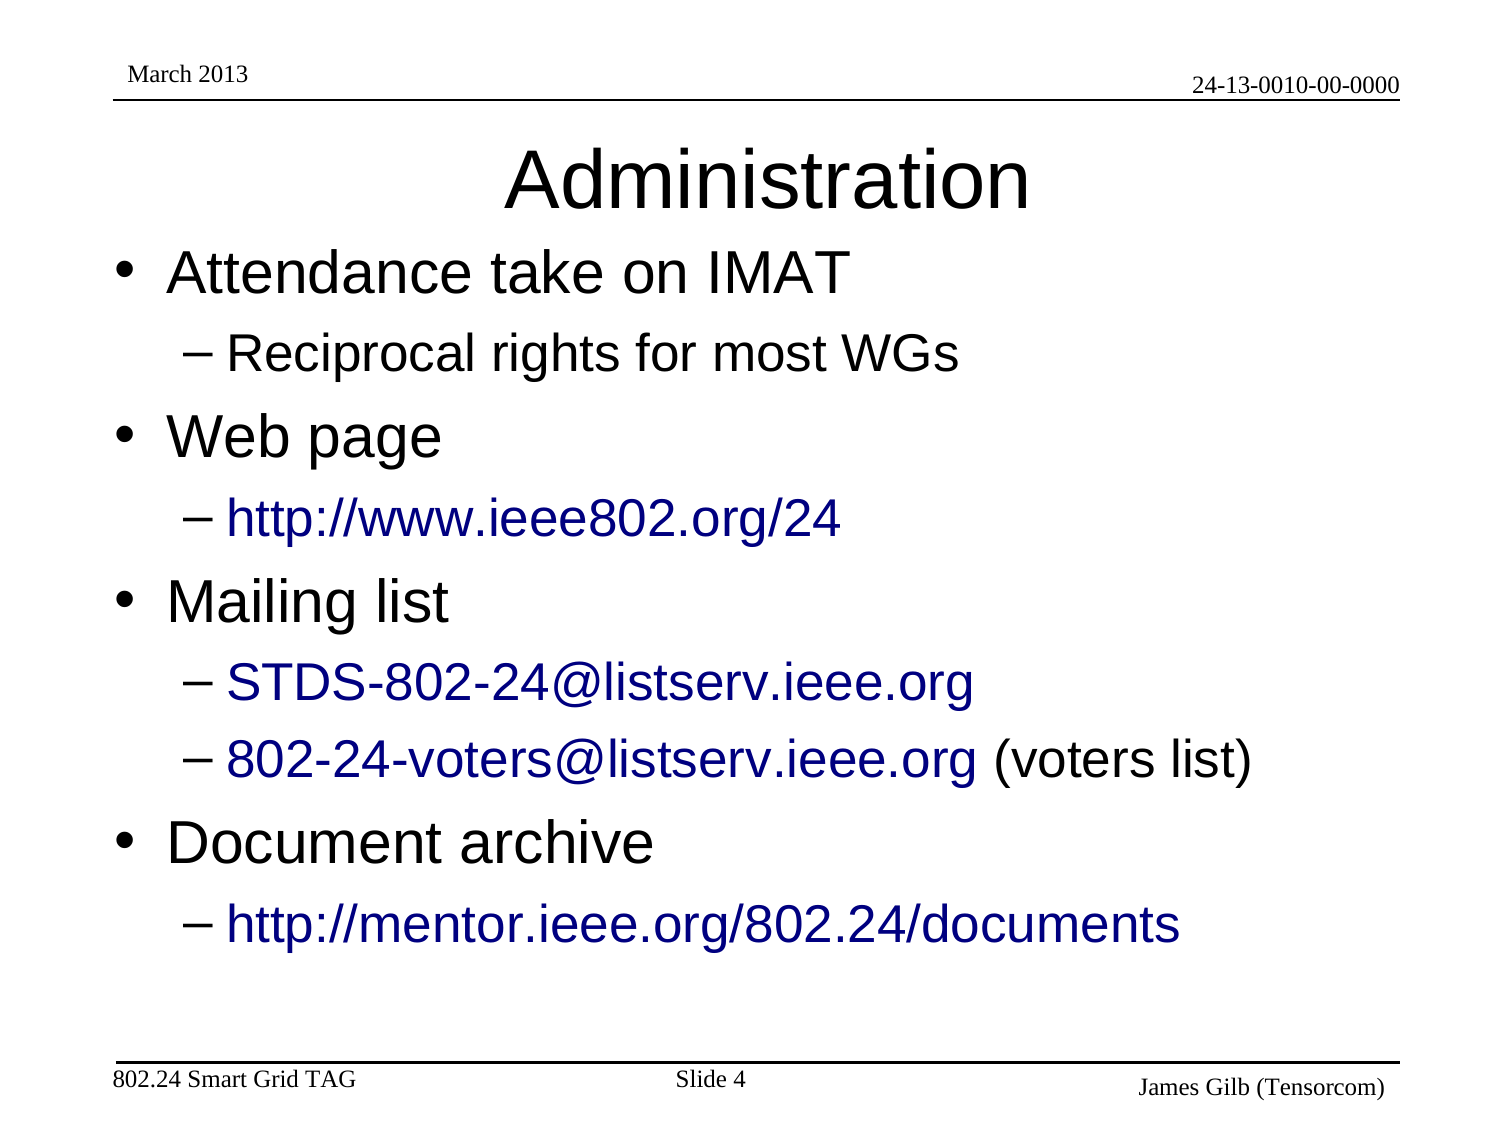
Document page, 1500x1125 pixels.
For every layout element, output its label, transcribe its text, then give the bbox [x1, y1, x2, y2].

title Administration [112, 112, 1426, 238]
list Attendance take on IMAT Reciprocal rights for most WGs Web page http://www.ieee802.org/24 Mailing list STDS-802-24@listserv.ieee.org 802-24-voters@listserv.ieee.org (voters list) Document archive http://mentor.ieee.org/802.24/documents [99, 224, 1375, 968]
